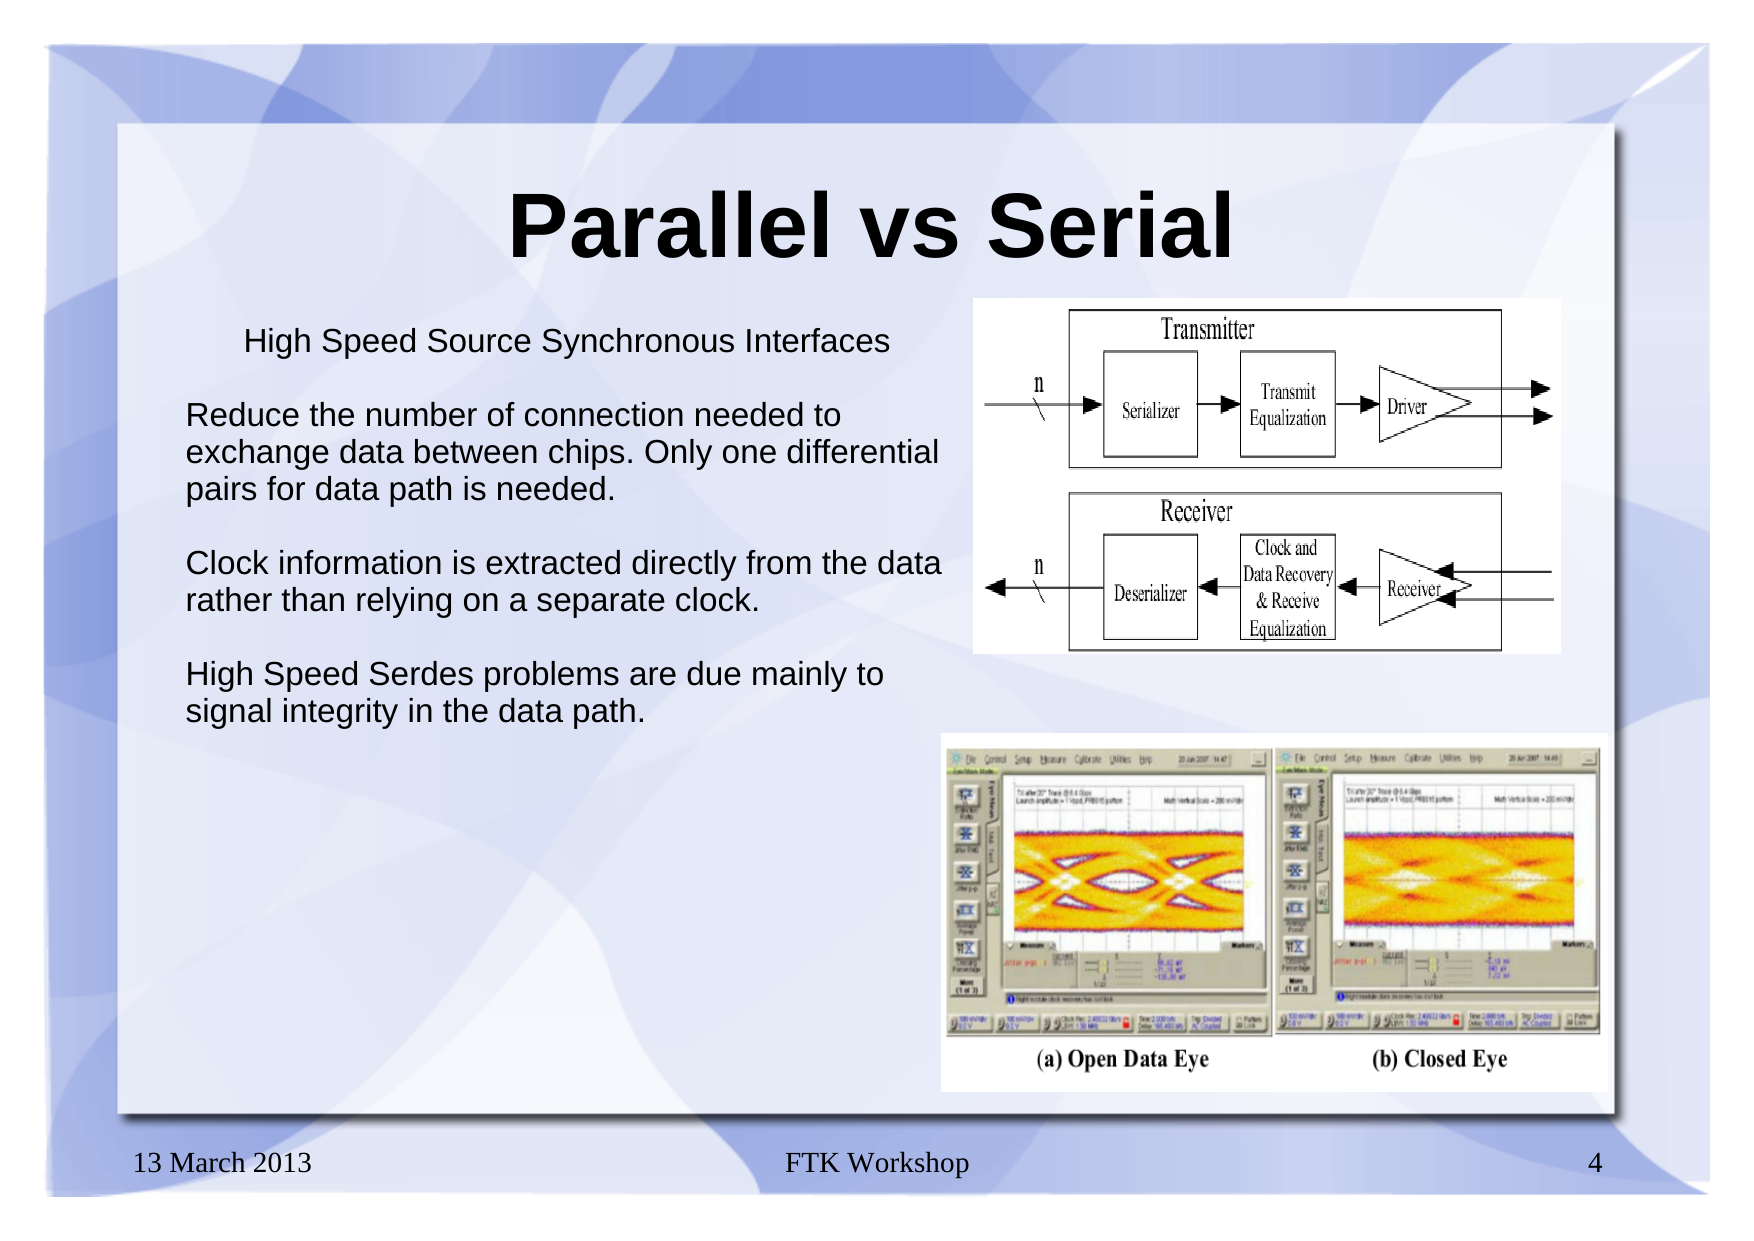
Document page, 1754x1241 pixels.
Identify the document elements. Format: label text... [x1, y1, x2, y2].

title Parallel vs Serial [140, 129, 1605, 323]
text_box High Speed Source Synchronous Interfaces Reduce the number of connection needed to exchange data between chips. Only one differential pairs for data path is needed. Clock information is extracted directly from the data rather than relying on a separate clock. High Speed Serdes problems are due mainly to signal integrity in the data path. [170, 314, 965, 886]
picture [43, 43, 1710, 1197]
